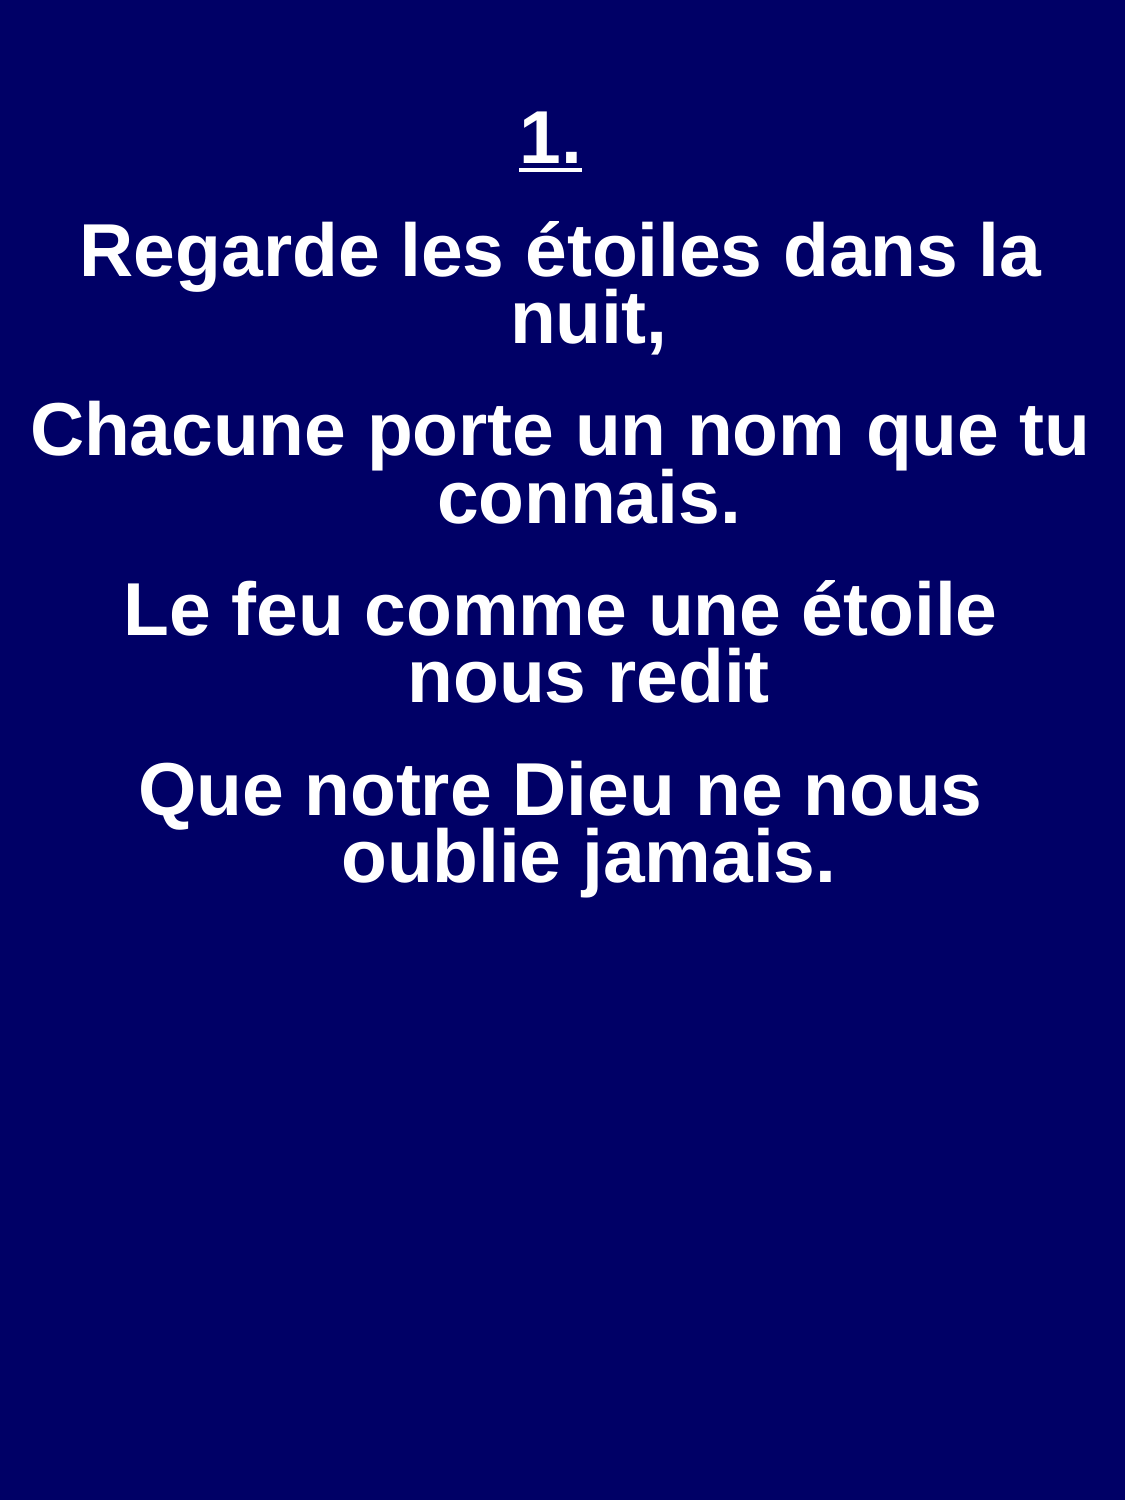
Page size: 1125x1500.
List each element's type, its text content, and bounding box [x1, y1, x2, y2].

text_box 1. Regarde les étoiles dans la nuit, Chacune porte un nom que tu connais. Le feu comme une étoile nous redit Que notre Dieu ne nous oublie jamais. [11, 35, 1111, 1441]
